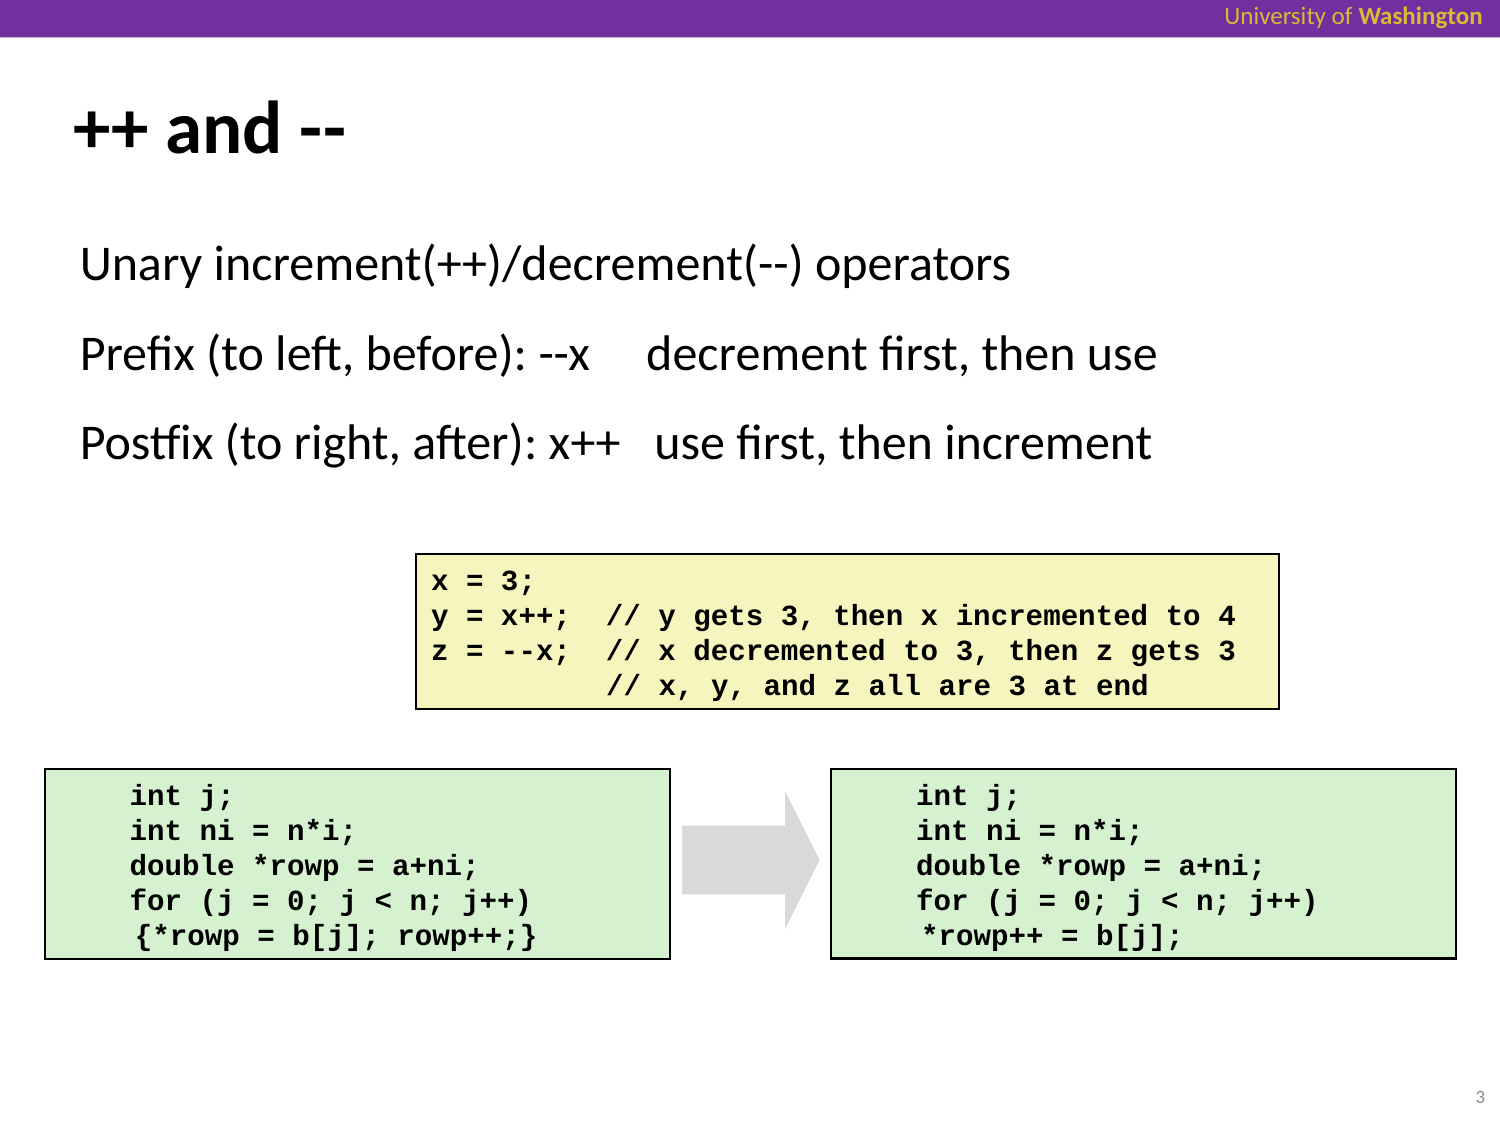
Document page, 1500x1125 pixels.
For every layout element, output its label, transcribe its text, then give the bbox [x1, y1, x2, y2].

text_box int j; int ni = n*i; double *rowp = a+ni; for (j = 0; j < n; j++) *rowp++ = b[j]; [831, 769, 1457, 959]
title ++ and -- [58, 71, 1438, 197]
list Unary increment(++)/decrement(--) operators Prefix (to left, before): --x decrement first, then use Postfix (to right, after): x++ use first, then increment [65, 223, 1438, 1040]
text_box int j; int ni = n*i; double *rowp = a+ni; for (j = 0; j < n; j++) {*rowp = b[j]; rowp++;} [44, 769, 670, 959]
slide_number <number> [1400, 1077, 1500, 1125]
text_box [682, 791, 820, 929]
text_box x = 3; y = x++; // y gets 3, then x incremented to 4 z = --x; // x decremented to 3, then z gets 3 // x, y, and z all are 3 at end [416, 554, 1279, 709]
